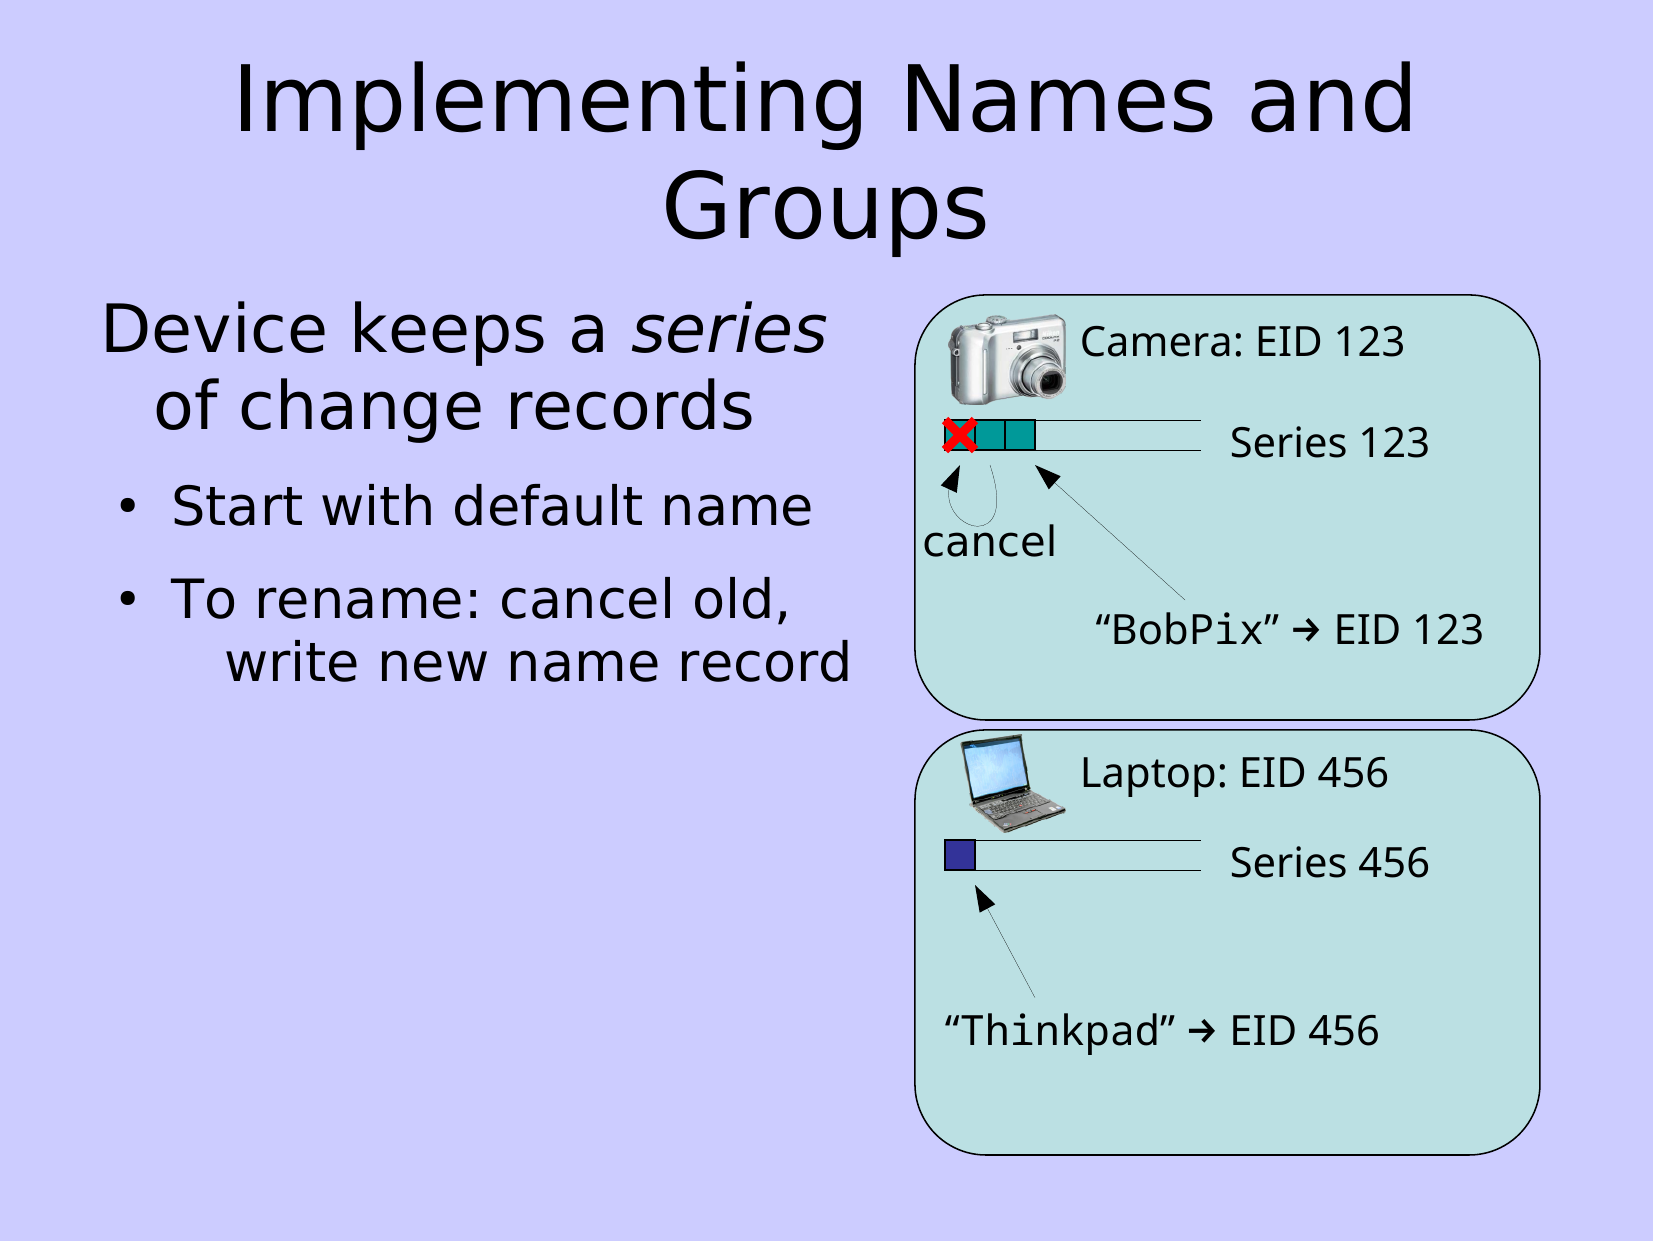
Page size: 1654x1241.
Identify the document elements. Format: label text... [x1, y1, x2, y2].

list Device keeps a series of change records Start with default name To rename: cancel old, write new name record [82, 290, 1571, 1095]
title Implementing Names and Groups [82, 46, 1571, 260]
text_box [915, 1095, 1540, 1156]
